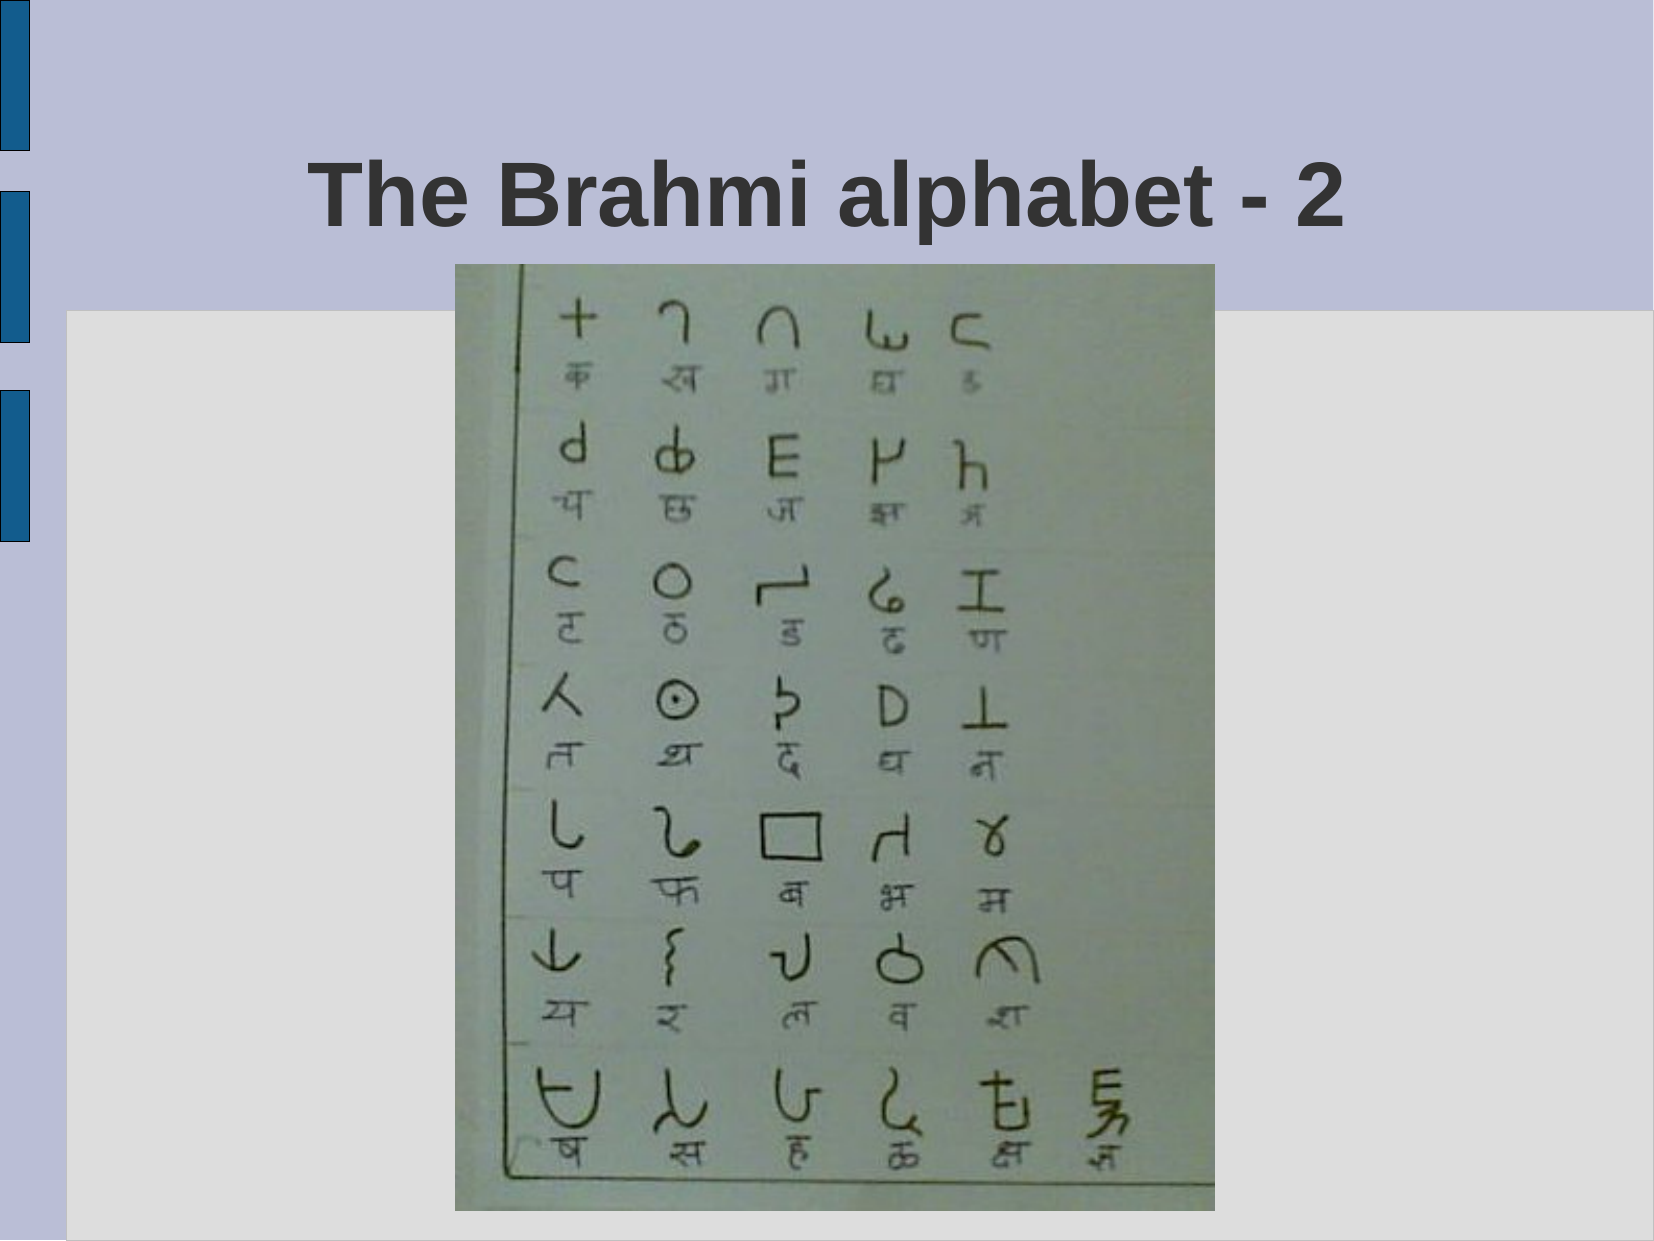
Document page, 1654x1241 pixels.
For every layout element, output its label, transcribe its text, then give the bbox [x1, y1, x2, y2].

title The Brahmi alphabet - 2 [121, 98, 1534, 291]
picture [455, 264, 1215, 1211]
